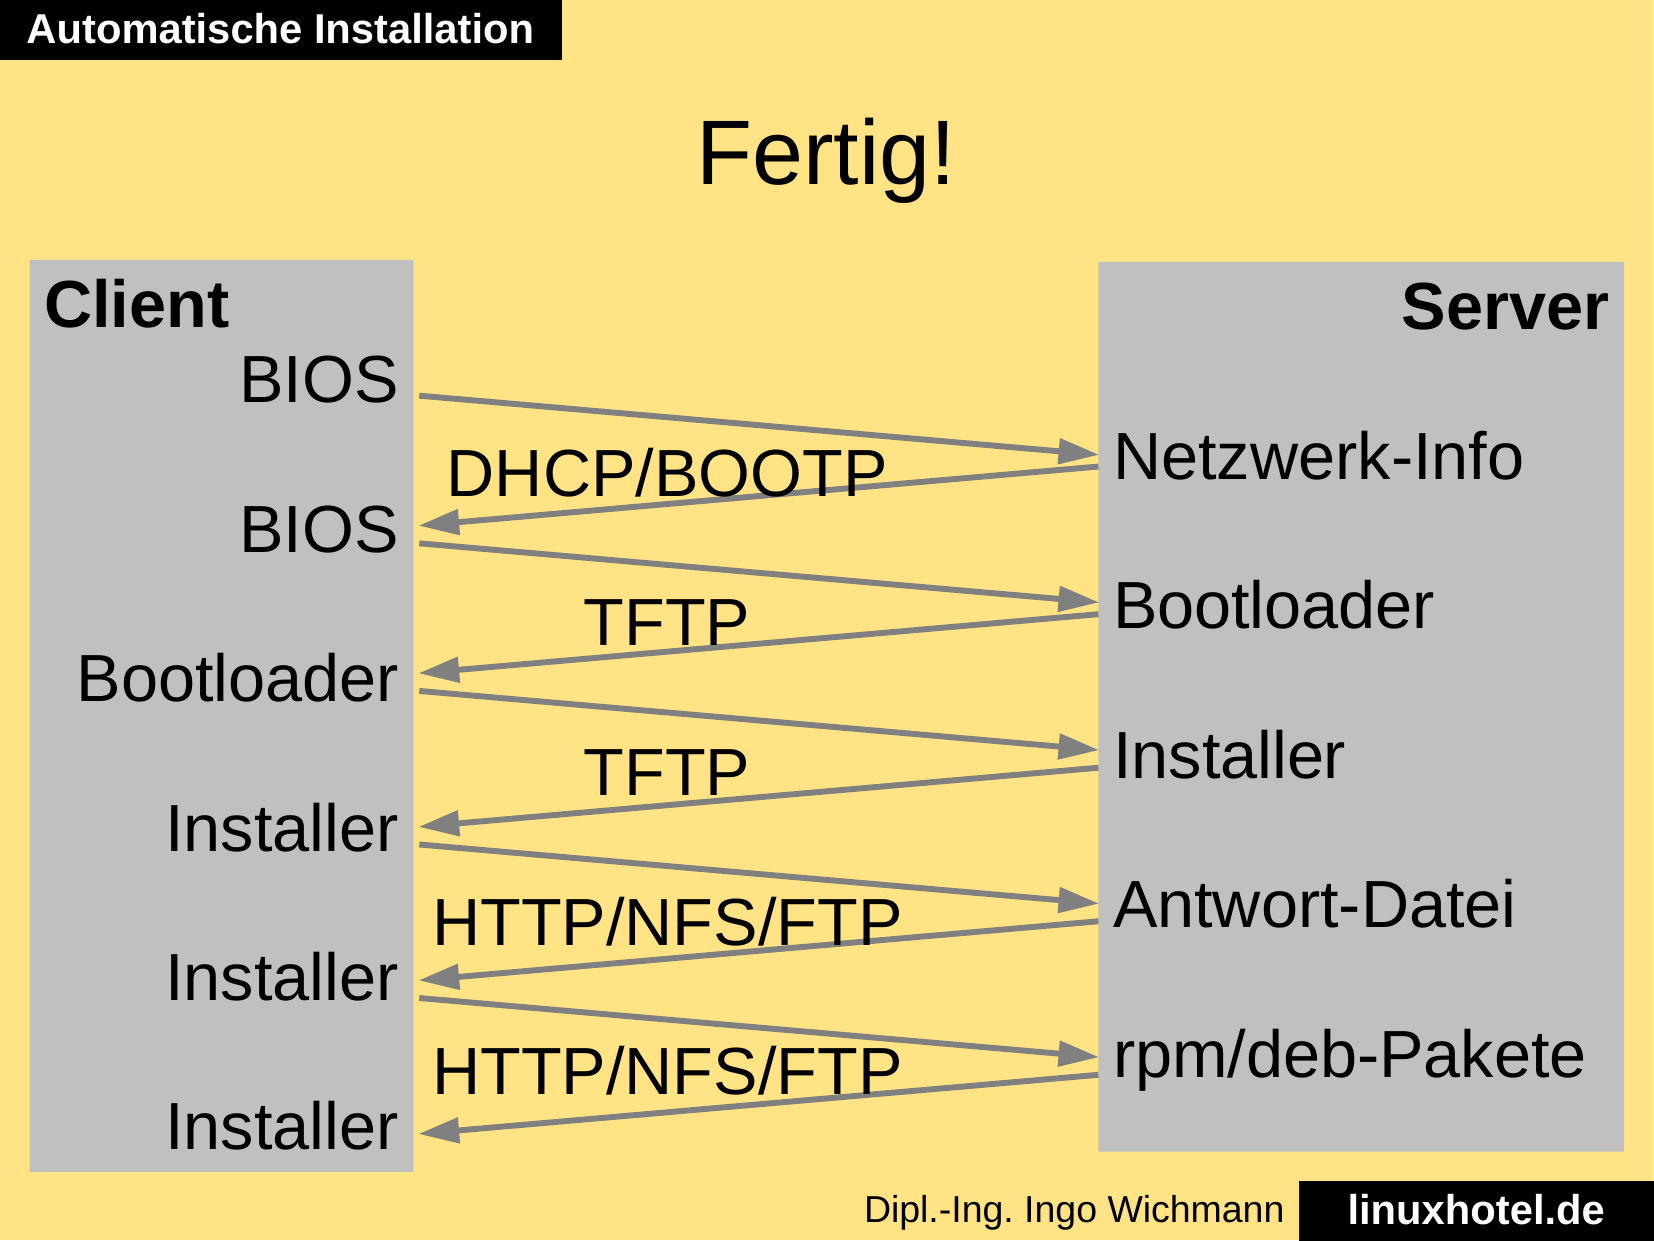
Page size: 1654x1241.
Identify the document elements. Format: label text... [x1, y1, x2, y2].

title Fertig! [82, 49, 1571, 257]
text_box Automatische Installation [0, 0, 562, 60]
text_box Server Netzwerk-Info Bootloader Installer Antwort-Datei rpm/deb-Pakete [1098, 261, 1625, 1152]
text_box Dipl.-Ing. Ingo Wichmann [939, 1181, 1300, 1238]
text_box DHCP/BOOTP TFTP TFTP HTTP/NFS/FTP HTTP/NFS/FTP [395, 278, 939, 1241]
text_box Client BIOS BIOS Bootloader Installer Installer Installer [29, 259, 414, 1172]
text_box linuxhotel.de [1299, 1181, 1654, 1241]
